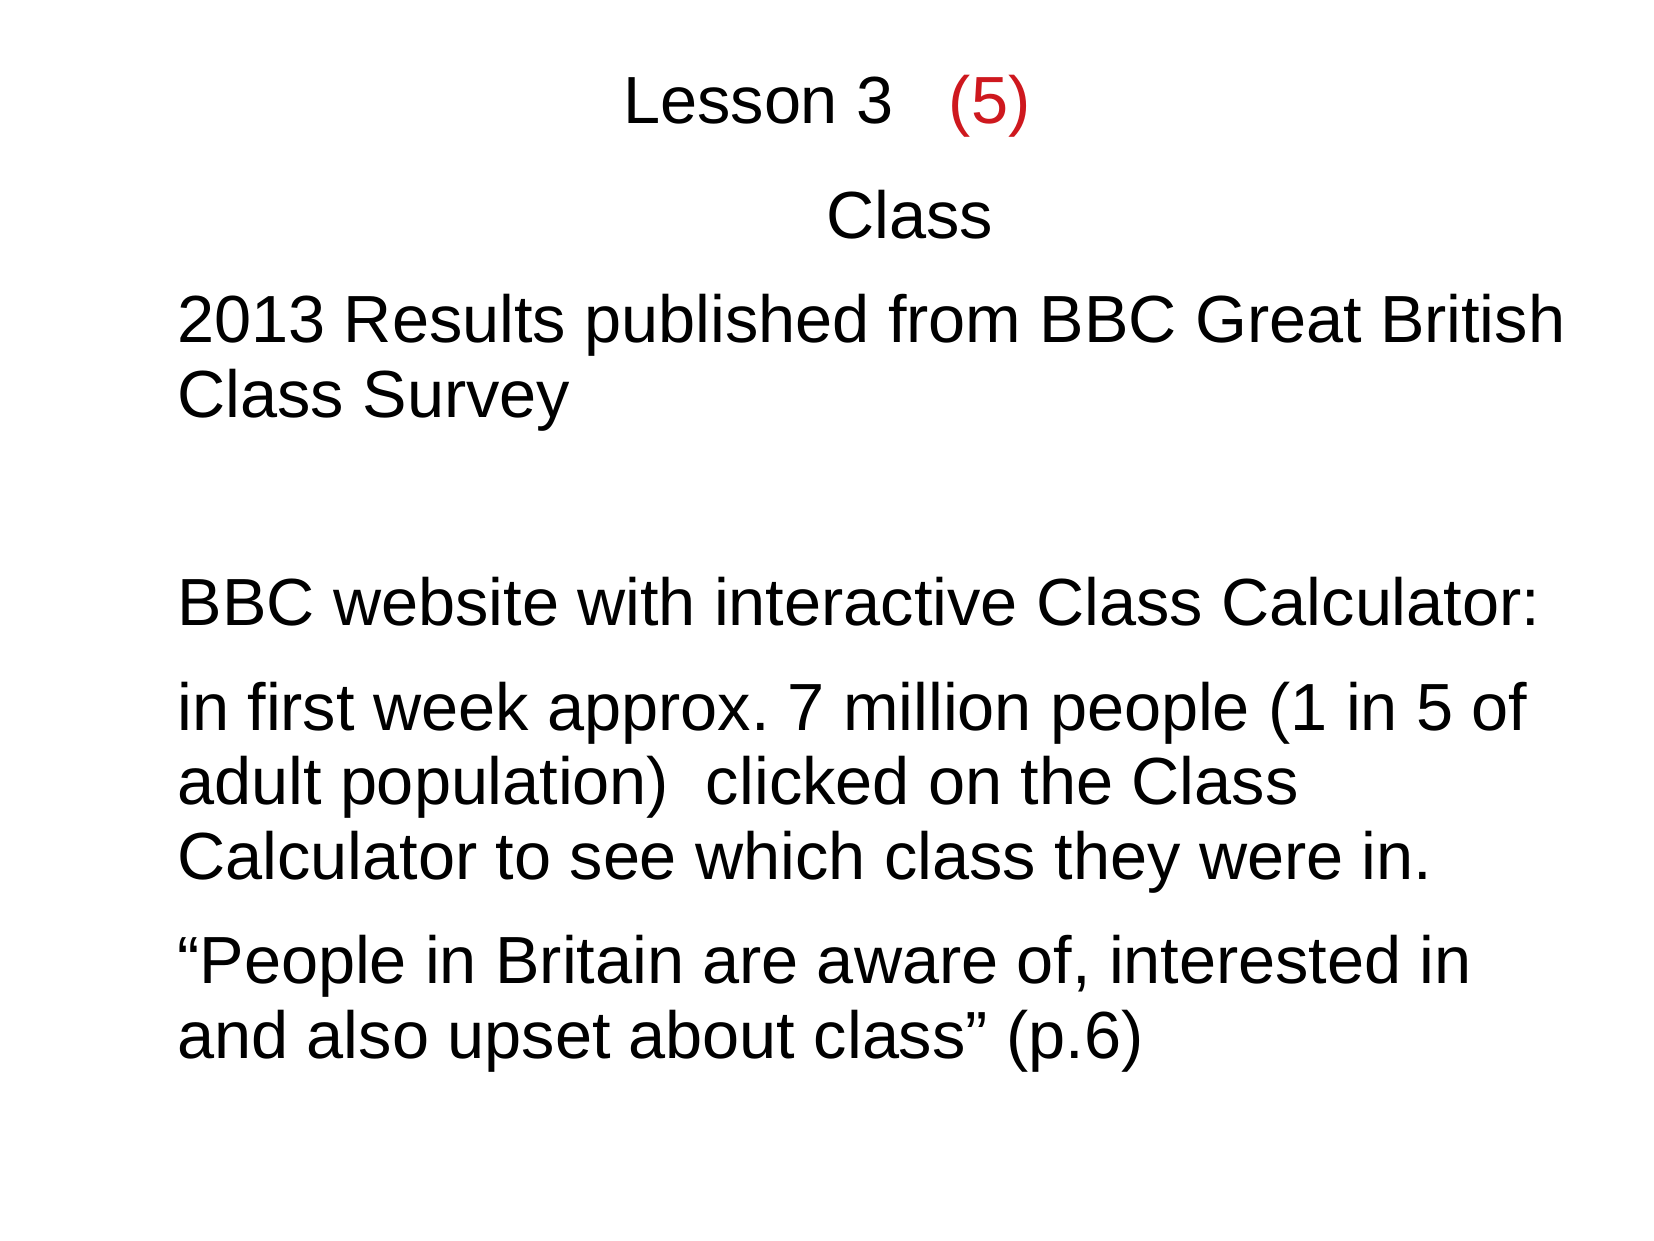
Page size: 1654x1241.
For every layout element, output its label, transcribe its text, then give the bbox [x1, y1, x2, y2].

list Class 2013 Results published from BBC Great British Class Survey BBC website with interactive Class Calculator: in first week approx. 7 million people (1 in 5 of adult population) clicked on the Class Calculator to see which class they were in. “People in Britain are aware of, interested in and also upset about class” (p.6) [177, 177, 1571, 1147]
title Lesson 3 (5) [82, 49, 1571, 152]
